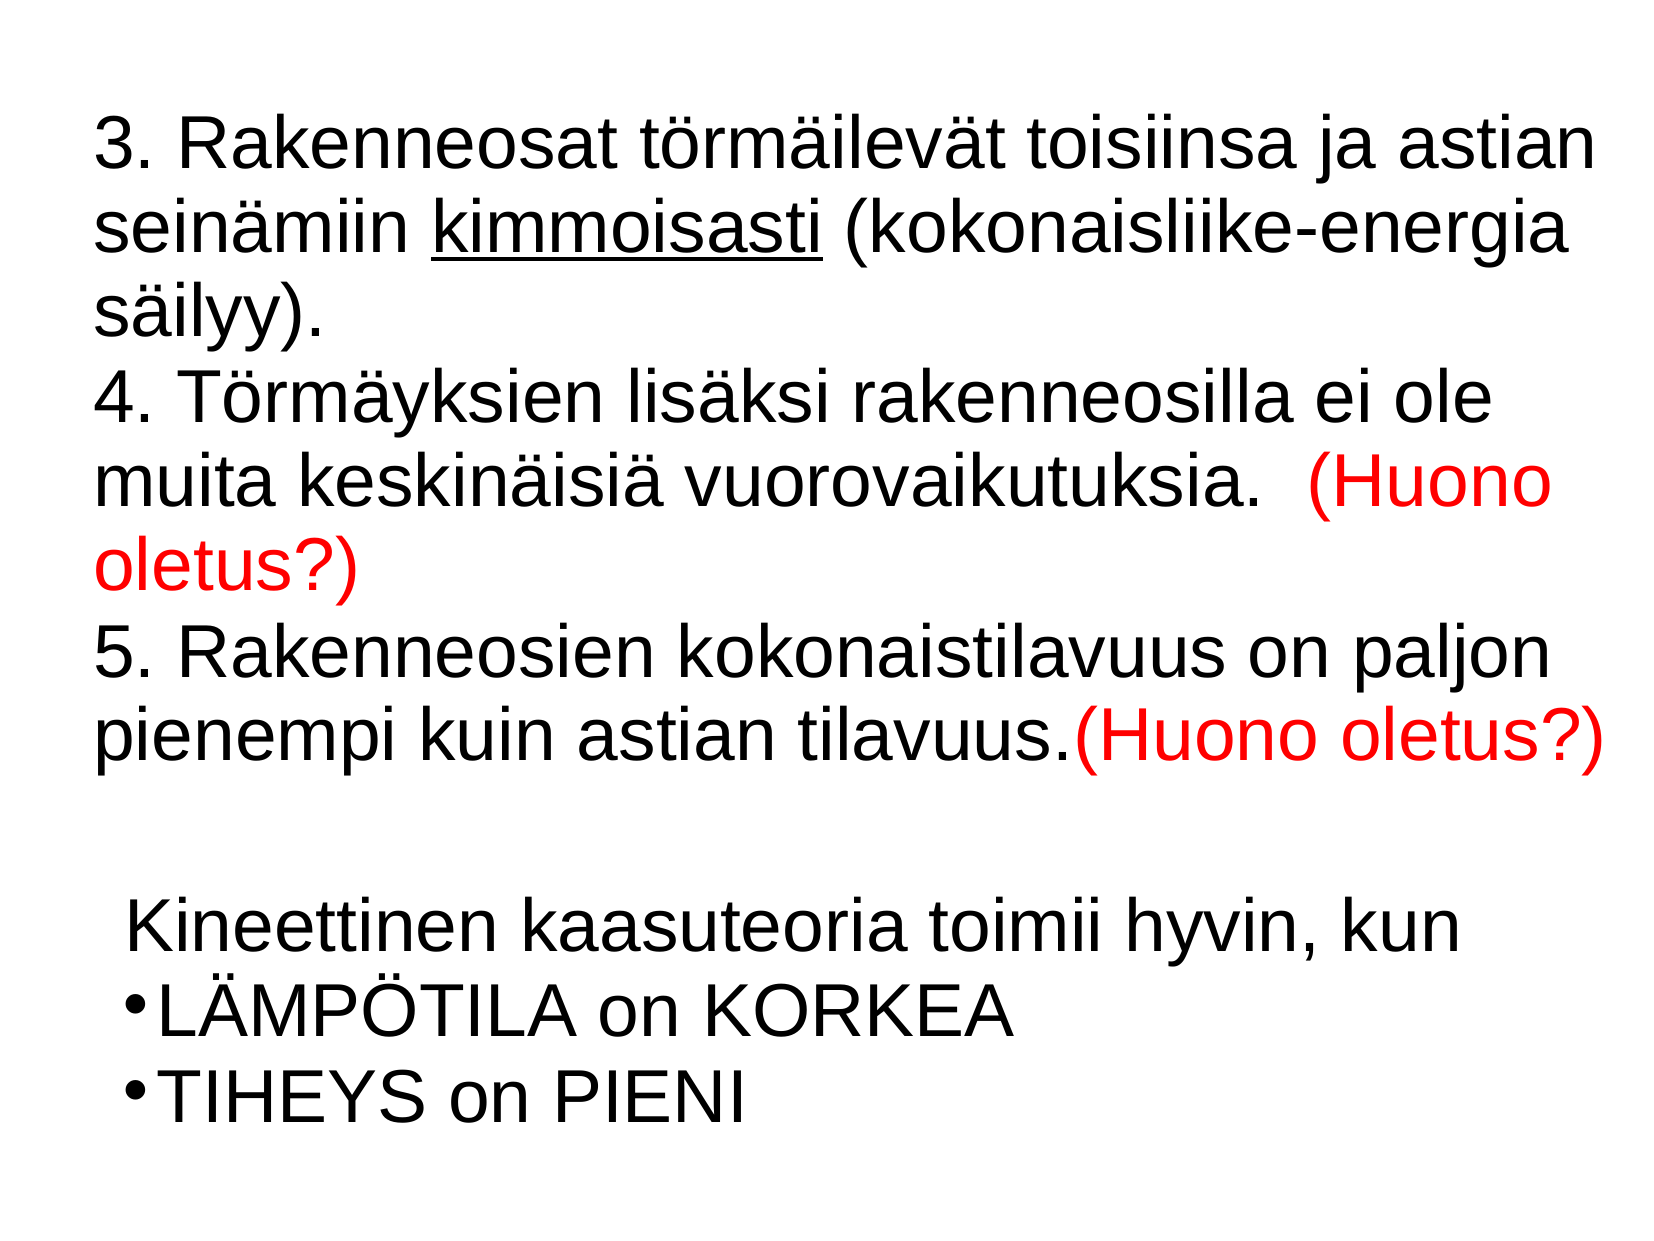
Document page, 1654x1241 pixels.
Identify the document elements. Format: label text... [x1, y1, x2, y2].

text_box Kineettinen kaasuteoria toimii hyvin, kun LÄMPÖTILA on KORKEA TIHEYS on PIENI [108, 779, 1536, 1051]
text_box 3. Rakenneosat törmäilevät toisiinsa ja astian seinämiin kimmoisasti (kokonaisliike-energia säilyy). 4. Törmäyksien lisäksi rakenneosilla ei ole muita keskinäisiä vuorovaikutuksia. (Huono oletus?) 5. Rakenneosien kokonaistilavuus on paljon pienempi kuin astian tilavuus.(Huono oletus?) [78, 94, 1654, 461]
